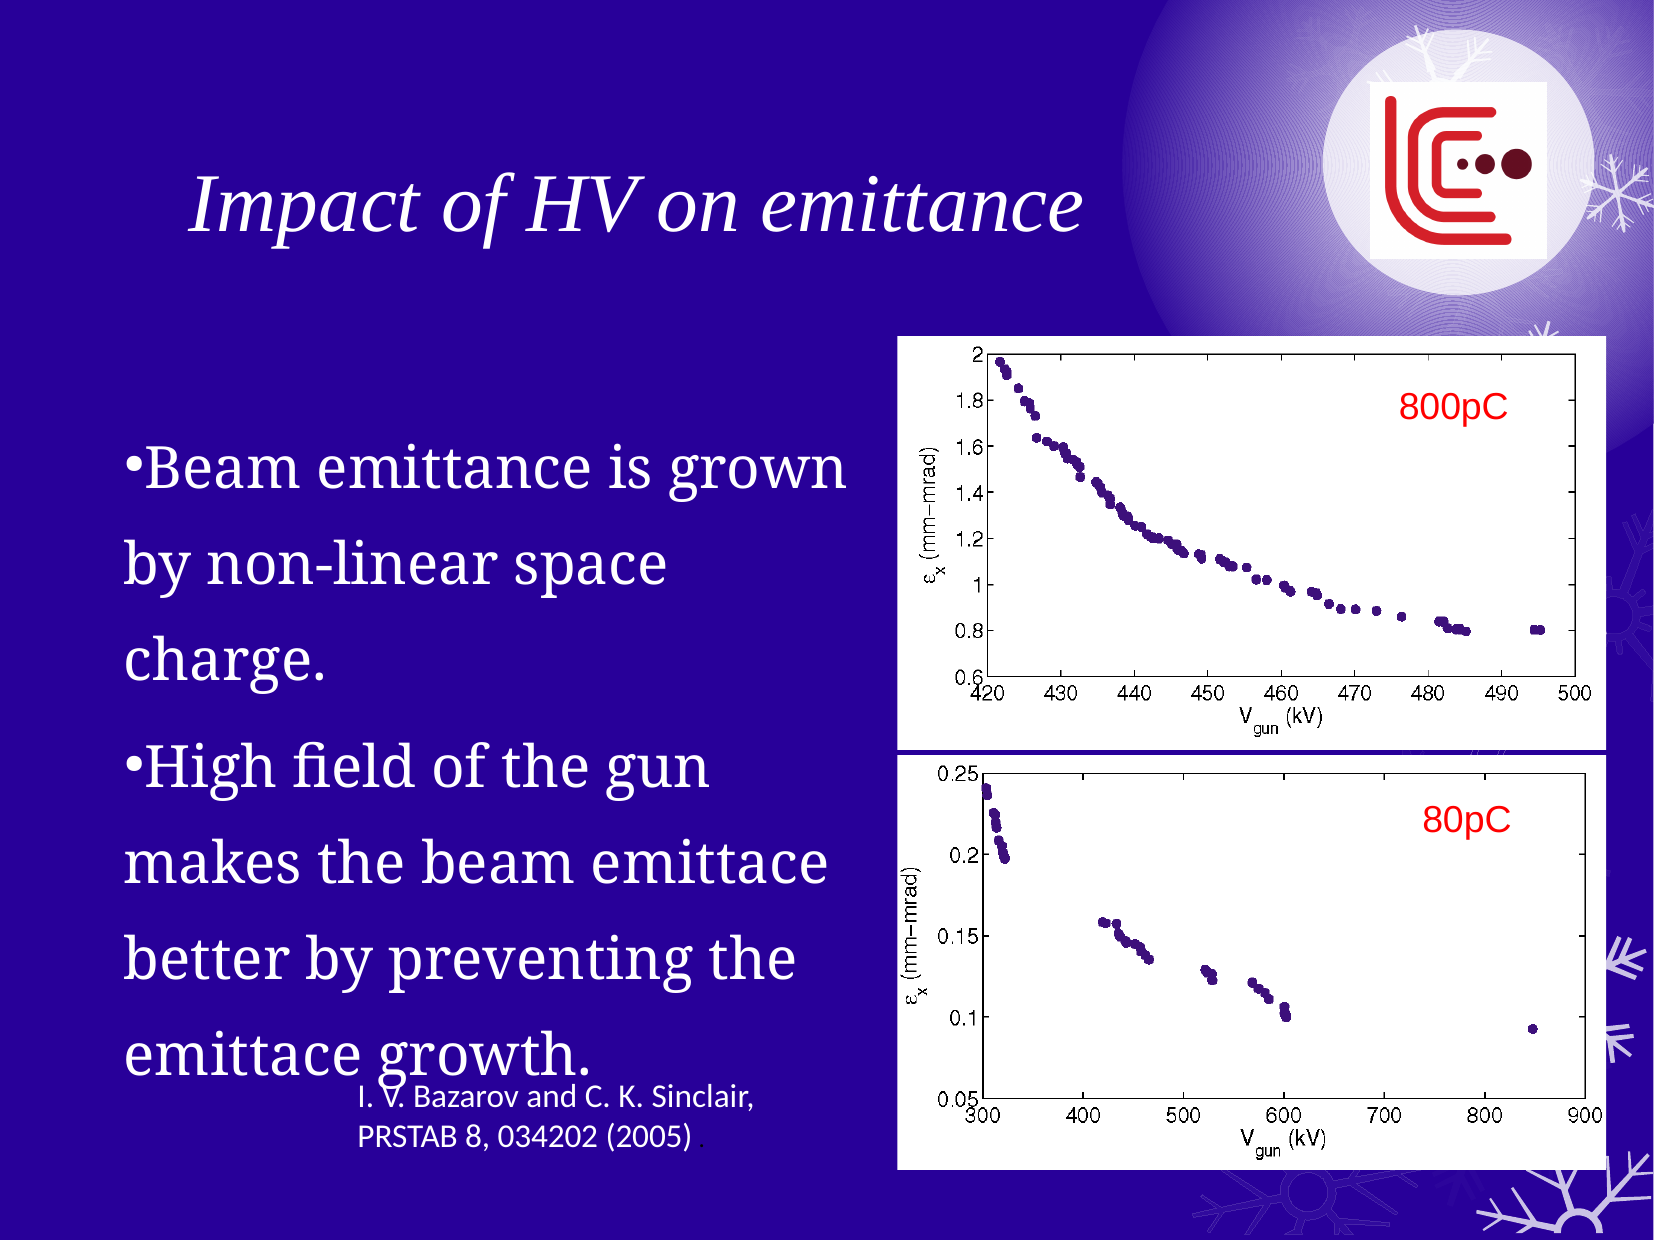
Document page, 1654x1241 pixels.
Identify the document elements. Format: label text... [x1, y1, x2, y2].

text_box 80pC [1407, 791, 1527, 849]
text_box 800pC [1383, 377, 1524, 435]
picture [1476, 82, 1547, 259]
picture [897, 755, 1607, 1170]
picture [897, 336, 1607, 751]
title Impact of HV on emittance [188, 70, 1476, 337]
subtitle Beam emittance is grown by non-linear space charge. High field of the gun makes the beam emittace better by preventing the emittace growth. [94, 344, 851, 1158]
text_box I. V. Bazarov and C. K. Sinclair, PRSTAB 8, 034202 (2005) . [342, 1074, 886, 1179]
